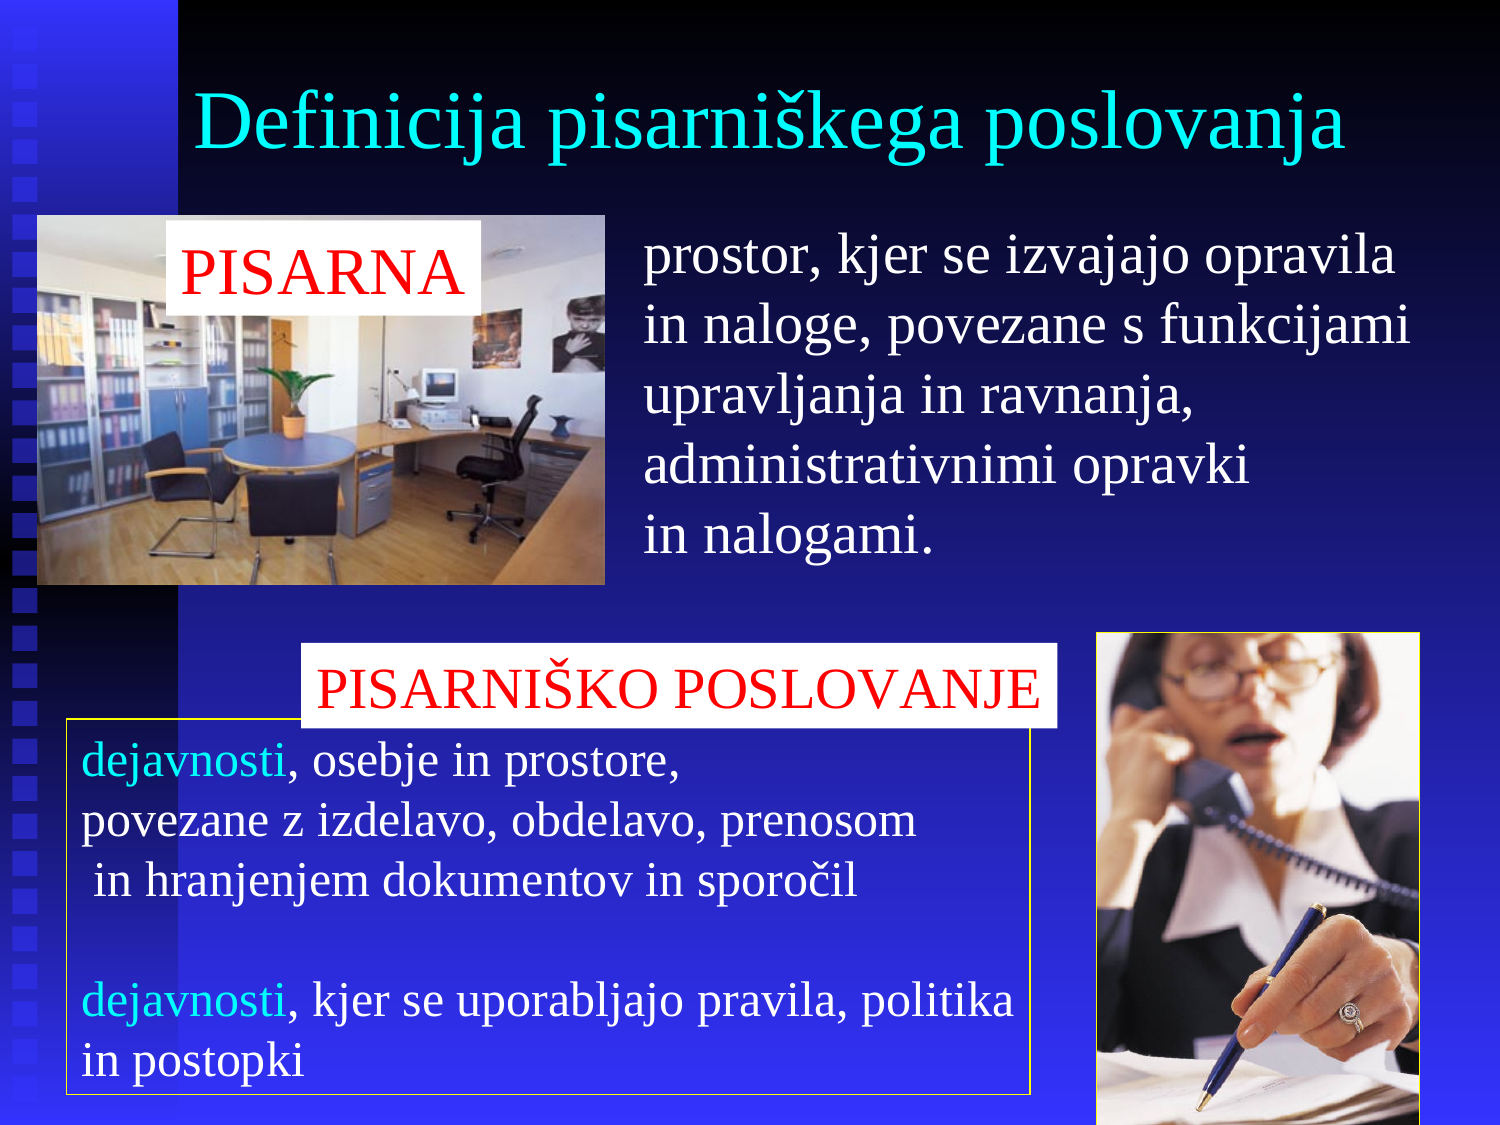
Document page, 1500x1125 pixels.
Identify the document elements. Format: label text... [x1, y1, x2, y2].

text_box PISARNIŠKO POSLOVANJE [301, 642, 1058, 729]
text_box PISARNA [166, 220, 482, 316]
picture [37, 215, 605, 585]
picture [1097, 633, 1419, 1125]
text_box dejavnosti, osebje in prostore, povezane z izdelavo, obdelavo, prenosom in hranjenjem dokumentov in sporočil dejavnosti, kjer se uporabljajo pravila, politika in postopki [66, 719, 1031, 1095]
title Definicija pisarniškega poslovanja [178, 8, 1454, 224]
text_box prostor, kjer se izvajajo opravila in naloge, povezane s funkcijami upravljanja in ravnanja, administrativnimi opravki in nalogami. [628, 207, 1429, 573]
